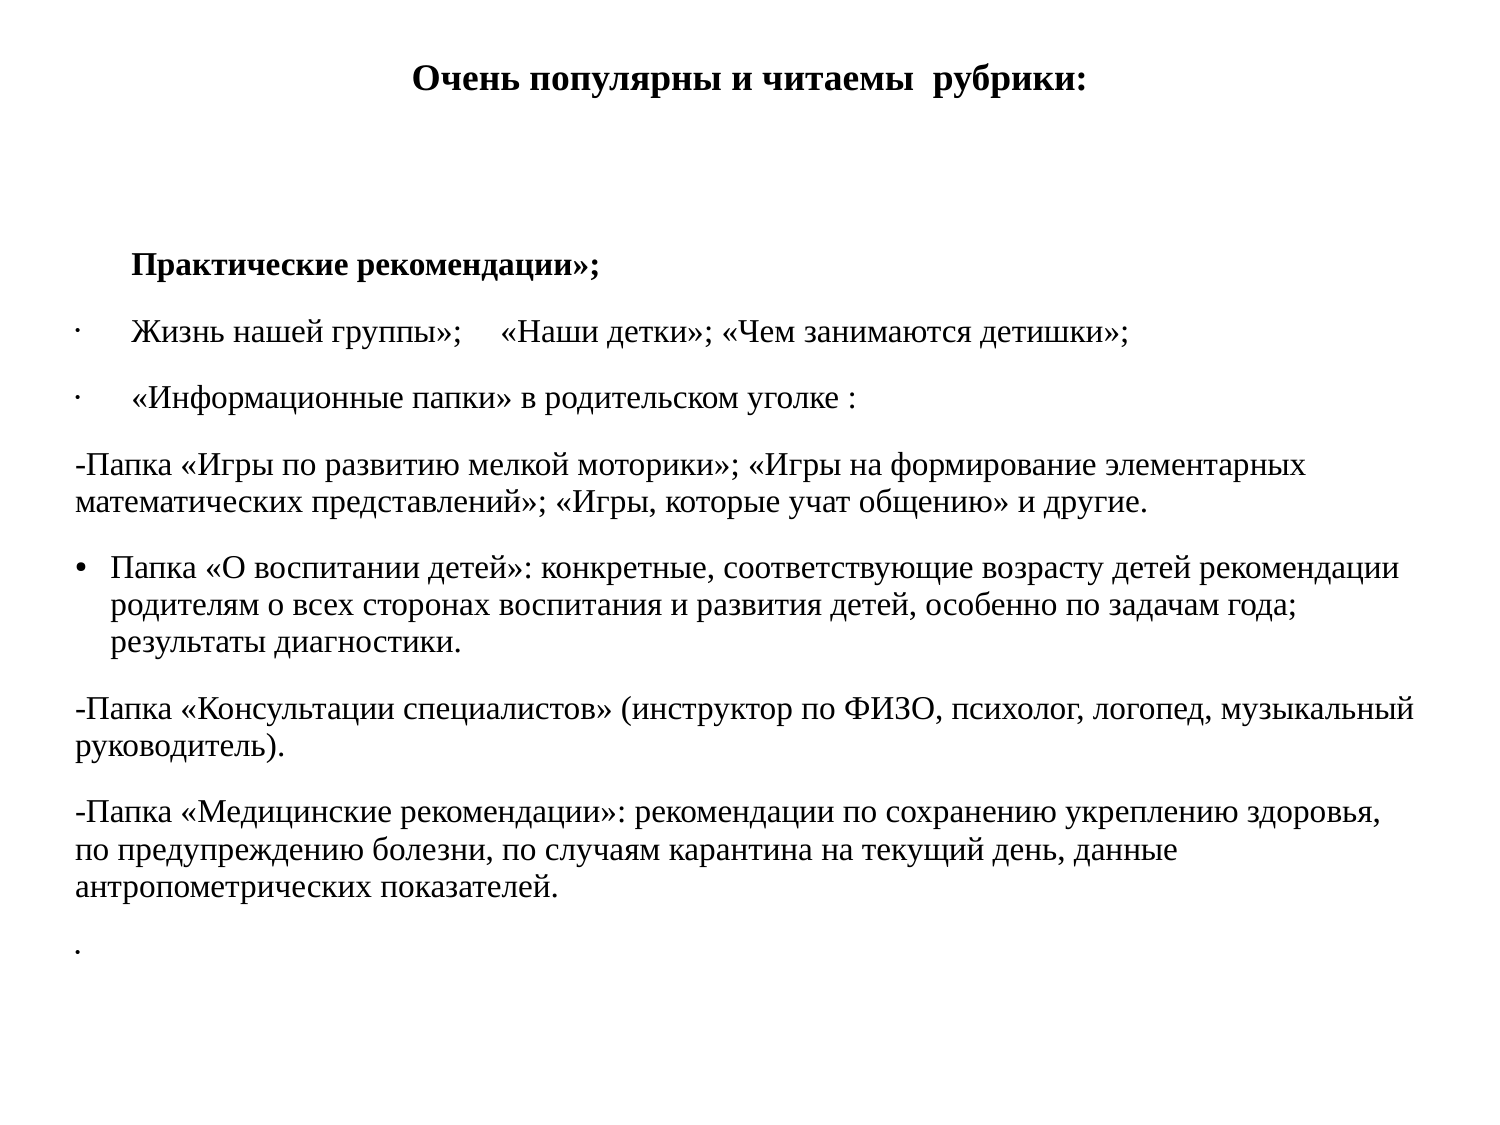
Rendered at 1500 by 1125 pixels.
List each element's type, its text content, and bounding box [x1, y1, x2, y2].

title Очень популярны и читаемы рубрики: [75, 45, 1425, 153]
subtitle Практические рекомендации»; Жизнь нашей группы»; «Наши детки»; «Чем занимаются детишки»; «Информационные папки» в родительском уголке : -Папка «Игры по развитию мелкой моторики»; «Игры на формирование элементарных математических представлений»; «Игры, которые учат общению» и другие. Папка «О воспитании детей»: конкретные, соответствующие возрасту детей рекомендации родителям о всех сторонах воспитания и развития детей, особенно по задачам года; результаты диагностики. -Папка «Консультации специалистов» (инструктор по ФИЗО, психолог, логопед, музыкальный руководитель). -Папка «Медицинские рекомендации»: рекомендации по сохранению укреплению здоровья, по предупреждению болезни, по случаям карантина на текущий день, данные антропометрических показателей. [75, 153, 1425, 1063]
